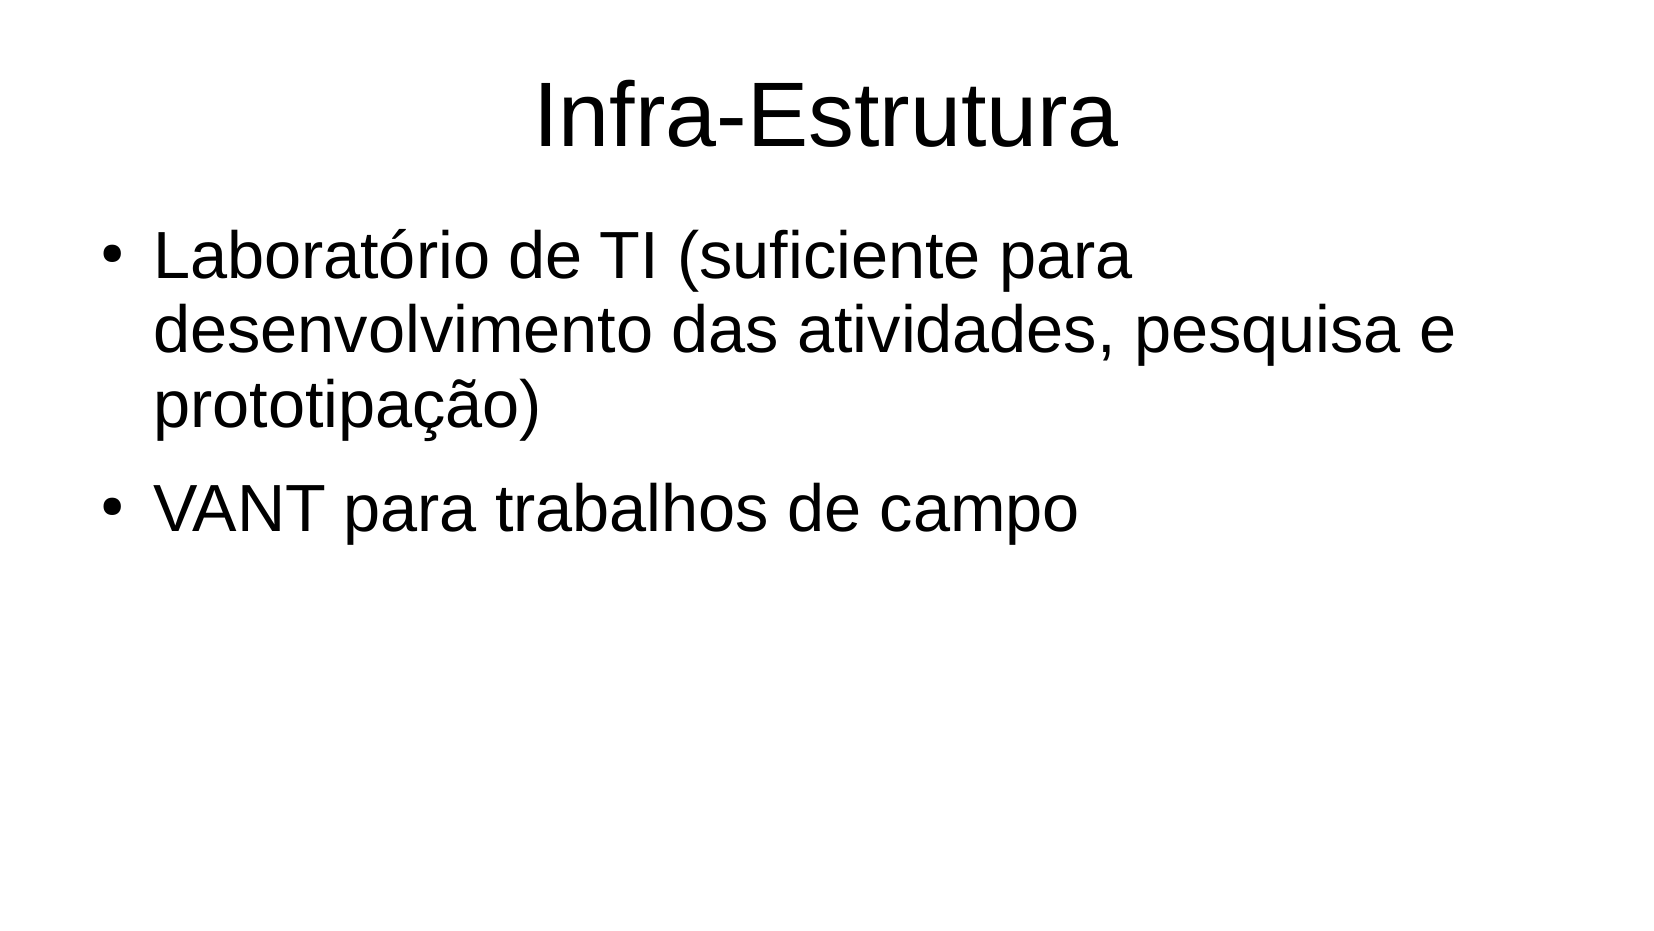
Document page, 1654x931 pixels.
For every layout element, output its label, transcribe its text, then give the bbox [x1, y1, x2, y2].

title Infra-Estrutura [82, 37, 1571, 193]
list Laboratório de TI (suficiente para desenvolvimento das atividades, pesquisa e prototipação) VANT para trabalhos de campo [82, 217, 1571, 758]
